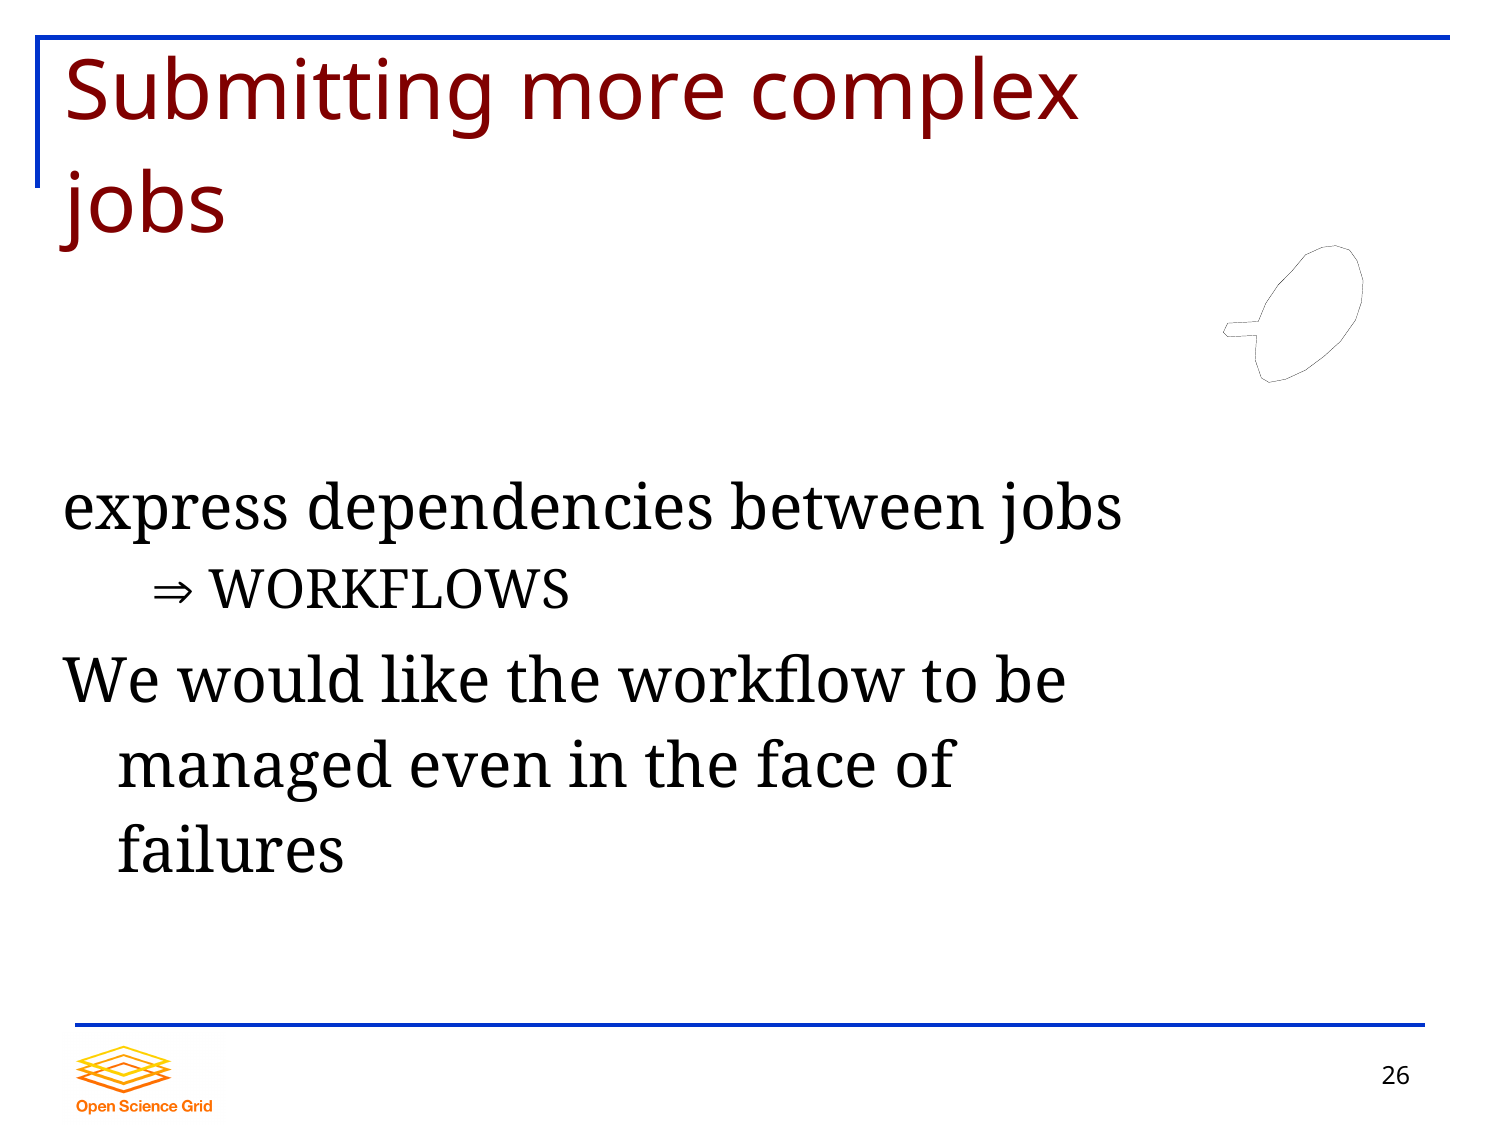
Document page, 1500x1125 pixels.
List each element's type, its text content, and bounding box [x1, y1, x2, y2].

list express dependencies between jobs  WORKFLOWS We would like the workflow to be managed even in the face of failures [62, 362, 1163, 915]
picture [1162, 174, 1429, 821]
picture [62, 1032, 226, 1125]
title Submitting more complex jobs [49, 24, 1263, 263]
